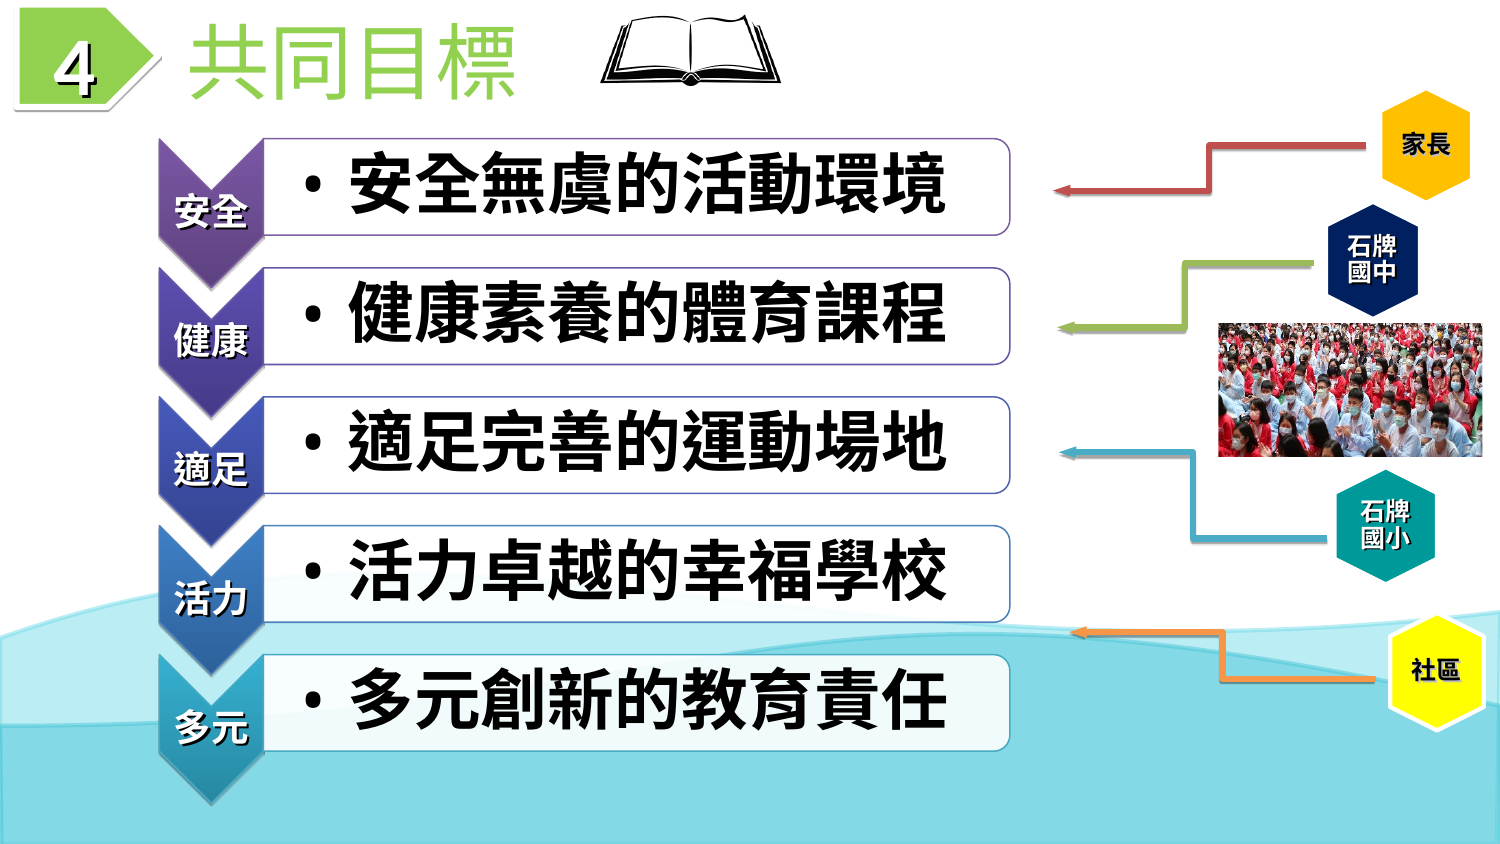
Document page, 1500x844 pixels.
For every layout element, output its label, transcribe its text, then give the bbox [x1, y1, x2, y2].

text_box [1390, 612, 1484, 731]
text_box 活力 [159, 525, 263, 675]
text_box 安全 [159, 139, 263, 288]
text_box 多元 [159, 654, 263, 804]
text_box [1334, 467, 1437, 585]
text_box [1326, 201, 1420, 320]
picture [596, 9, 784, 89]
text_box 適足完善的運動場地 [263, 396, 1010, 494]
text_box 石牌國小 [1350, 485, 1422, 567]
text_box [1380, 88, 1473, 203]
text_box 活力卓越的幸福學校 [263, 525, 1010, 623]
text_box 共同目標 [171, 3, 534, 118]
picture [1218, 323, 1483, 457]
text_box 健康素養的體育課程 [263, 267, 1010, 365]
text_box 安全無虞的活動環境 [263, 138, 1010, 236]
text_box 4 [16, 4, 159, 108]
text_box 社區 [1404, 631, 1470, 713]
text_box 多元創新的教育責任 [263, 654, 1010, 752]
text_box 家長 [1394, 105, 1458, 185]
text_box 健康 [159, 267, 263, 417]
text_box 適足 [159, 396, 263, 546]
text_box 石牌國中 [1340, 220, 1406, 301]
